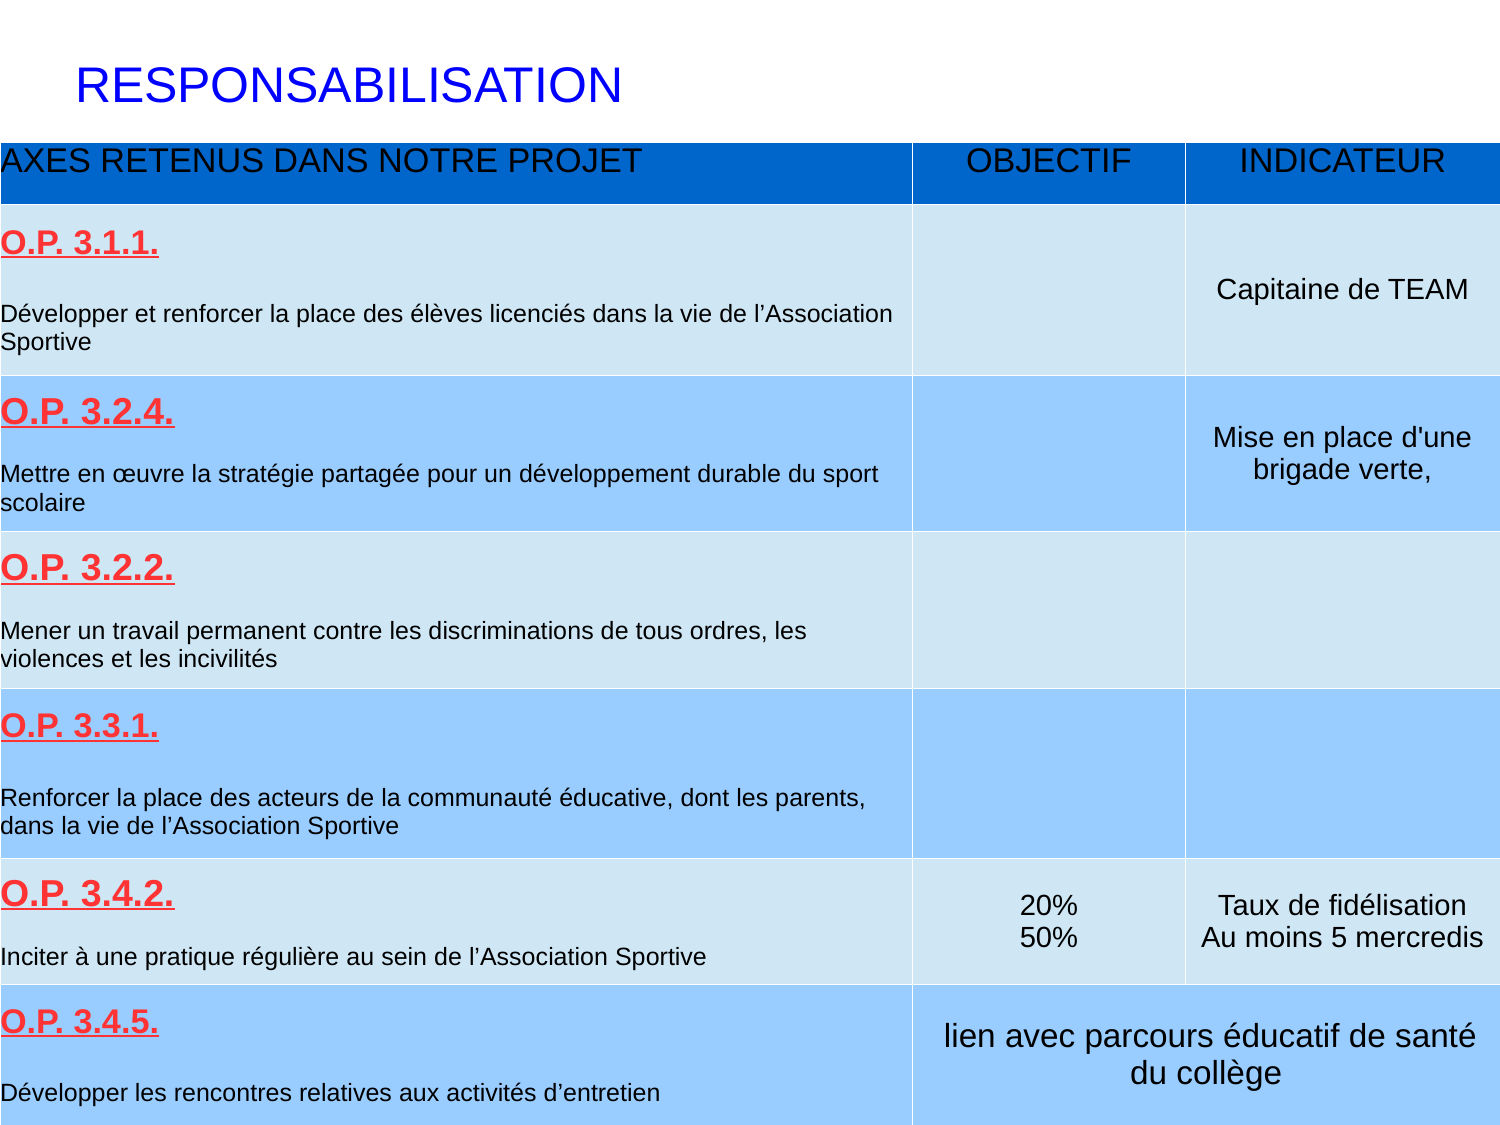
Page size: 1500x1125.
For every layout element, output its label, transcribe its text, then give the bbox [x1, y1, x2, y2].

table_cell Capitaine de TEAM [1186, 205, 1500, 375]
table_cell lien avec parcours éducatif de santé du collège [913, 985, 1500, 1125]
table_cell 20% 50% [913, 859, 1185, 984]
table_cell O.P. 3.2.4. Mettre en œuvre la stratégie partagée pour un développement durable du sport scolaire [1, 376, 912, 531]
table_cell O.P. 3.2.2. Mener un travail permanent contre les discriminations de tous ordres, les violences et les incivilités [1, 532, 912, 688]
table_cell [1186, 689, 1500, 858]
table_cell O.P. 3.4.2. Inciter à une pratique régulière au sein de l’Association Sportive [1, 859, 912, 984]
table_cell Taux de fidélisation Au moins 5 mercredis [1186, 859, 1500, 984]
table_cell [1186, 532, 1500, 688]
table_cell O.P. 3.4.5. Développer les rencontres relatives aux activités d’entretien [1, 985, 912, 1125]
table_header INDICATEUR [1186, 143, 1500, 204]
table_cell [913, 689, 1185, 858]
table_cell [913, 376, 1185, 531]
table_cell [913, 205, 1185, 375]
title RESPONSABILISATION [75, 21, 1425, 142]
table_header OBJECTIF [913, 143, 1185, 204]
table_header AXES RETENUS DANS NOTRE PROJET [1, 143, 912, 204]
table_cell O.P. 3.1.1. Développer et renforcer la place des élèves licenciés dans la vie de l’Association Sportive [1, 205, 912, 375]
table_cell [913, 532, 1185, 688]
table_cell O.P. 3.3.1. Renforcer la place des acteurs de la communauté éducative, dont les parents, dans la vie de l’Association Sportive [1, 689, 912, 858]
table_cell Mise en place d'une brigade verte, [1186, 376, 1500, 531]
